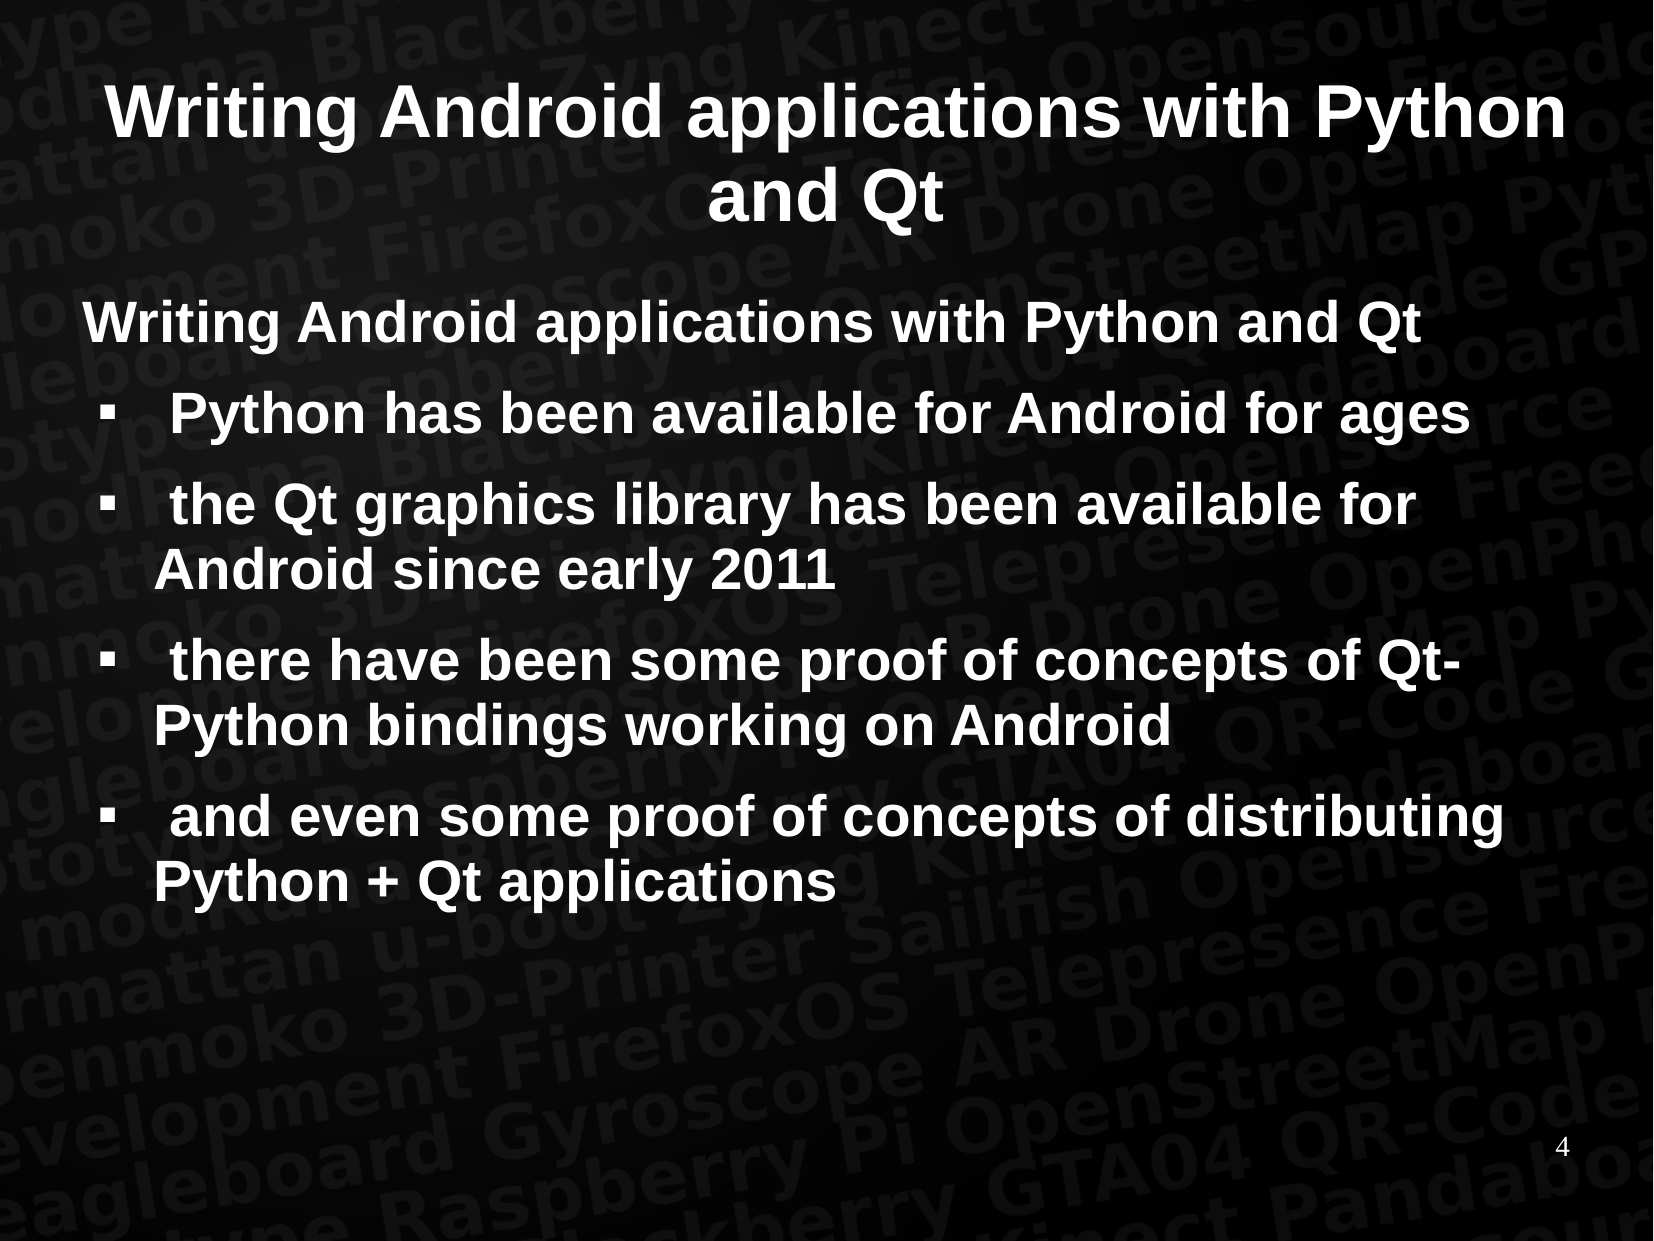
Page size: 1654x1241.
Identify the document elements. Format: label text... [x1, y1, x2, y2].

list Writing Android applications with Python and Qt Python has been available for Android for ages the Qt graphics library has been available for Android since early 2011 there have been some proof of concepts of Qt-Python bindings working on Android and even some proof of concepts of distributing Python + Qt applications [82, 290, 1538, 1010]
picture [0, 0, 1654, 1241]
title Writing Android applications with Python and Qt [82, 49, 1571, 257]
